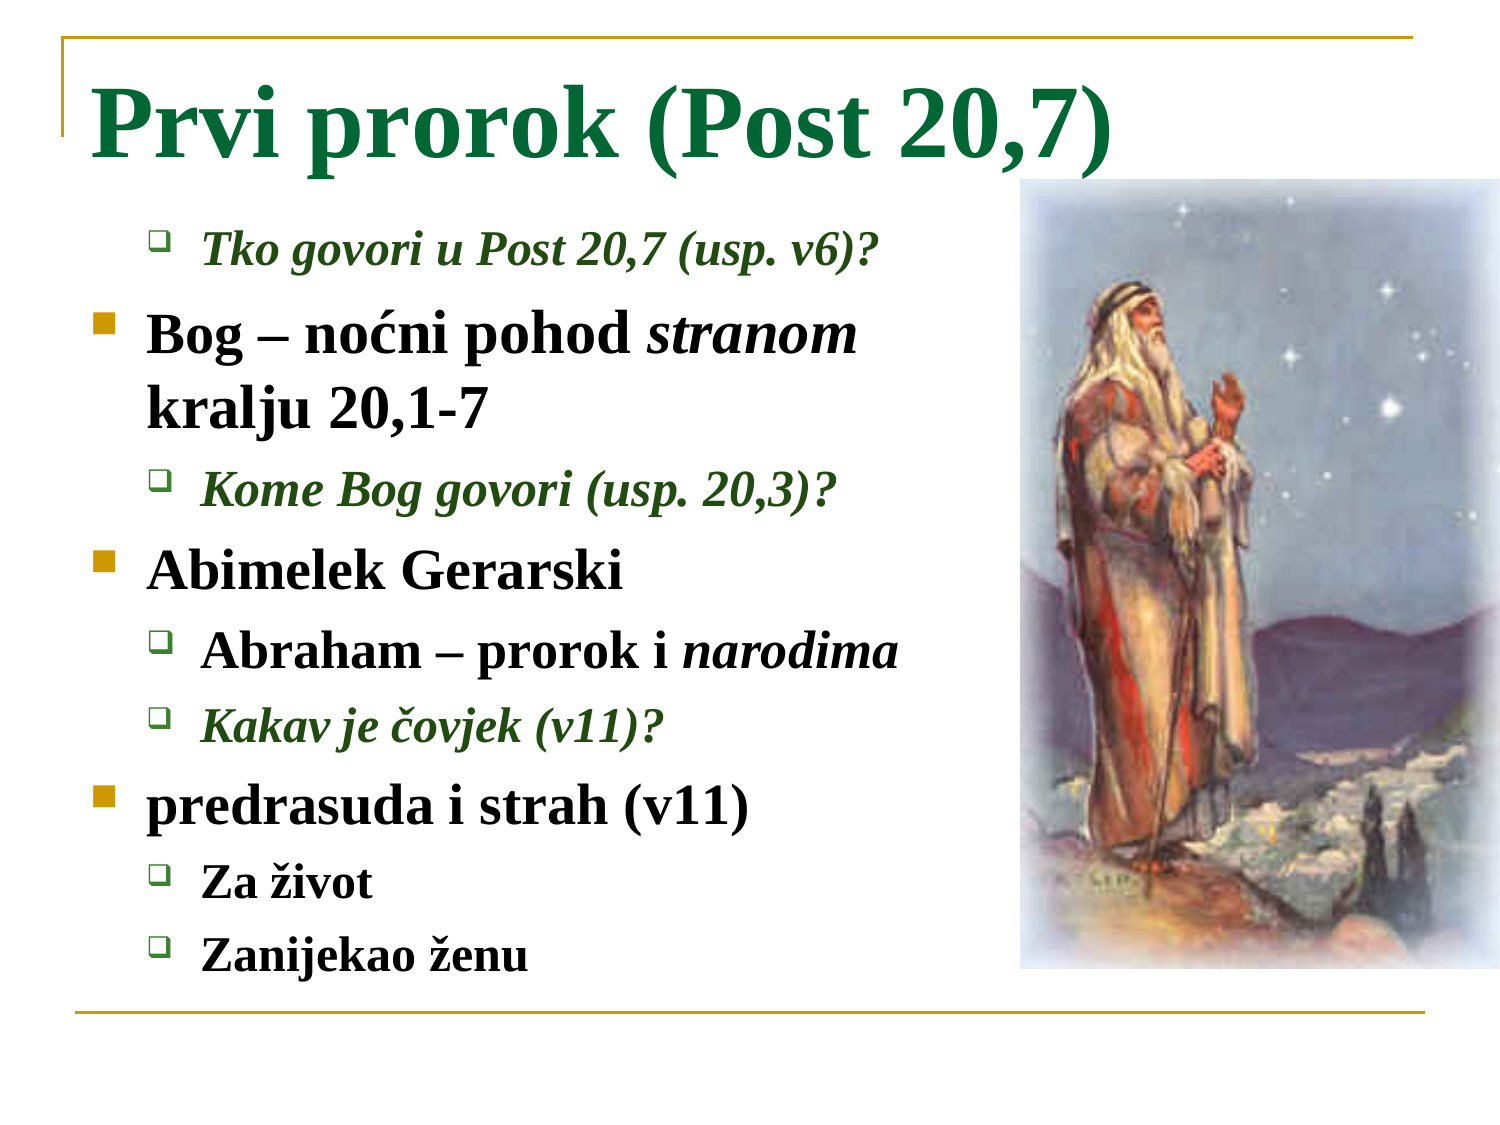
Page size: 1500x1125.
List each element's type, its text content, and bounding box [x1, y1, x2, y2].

picture [1020, 179, 1500, 969]
list Tko govori u Post 20,7 (usp. v6)? Bog – noćni pohod stranom kralju 20,1-7 Kome Bog govori (usp. 20,3)? Abimelek Gerarski Abraham – prorok i narodima Kakav je čovjek (v11)? predrasuda i strah (v11) Za život Zanijekao ženu [75, 207, 1426, 1006]
title Prvi prorok (Post 20,7) [75, 45, 1426, 207]
